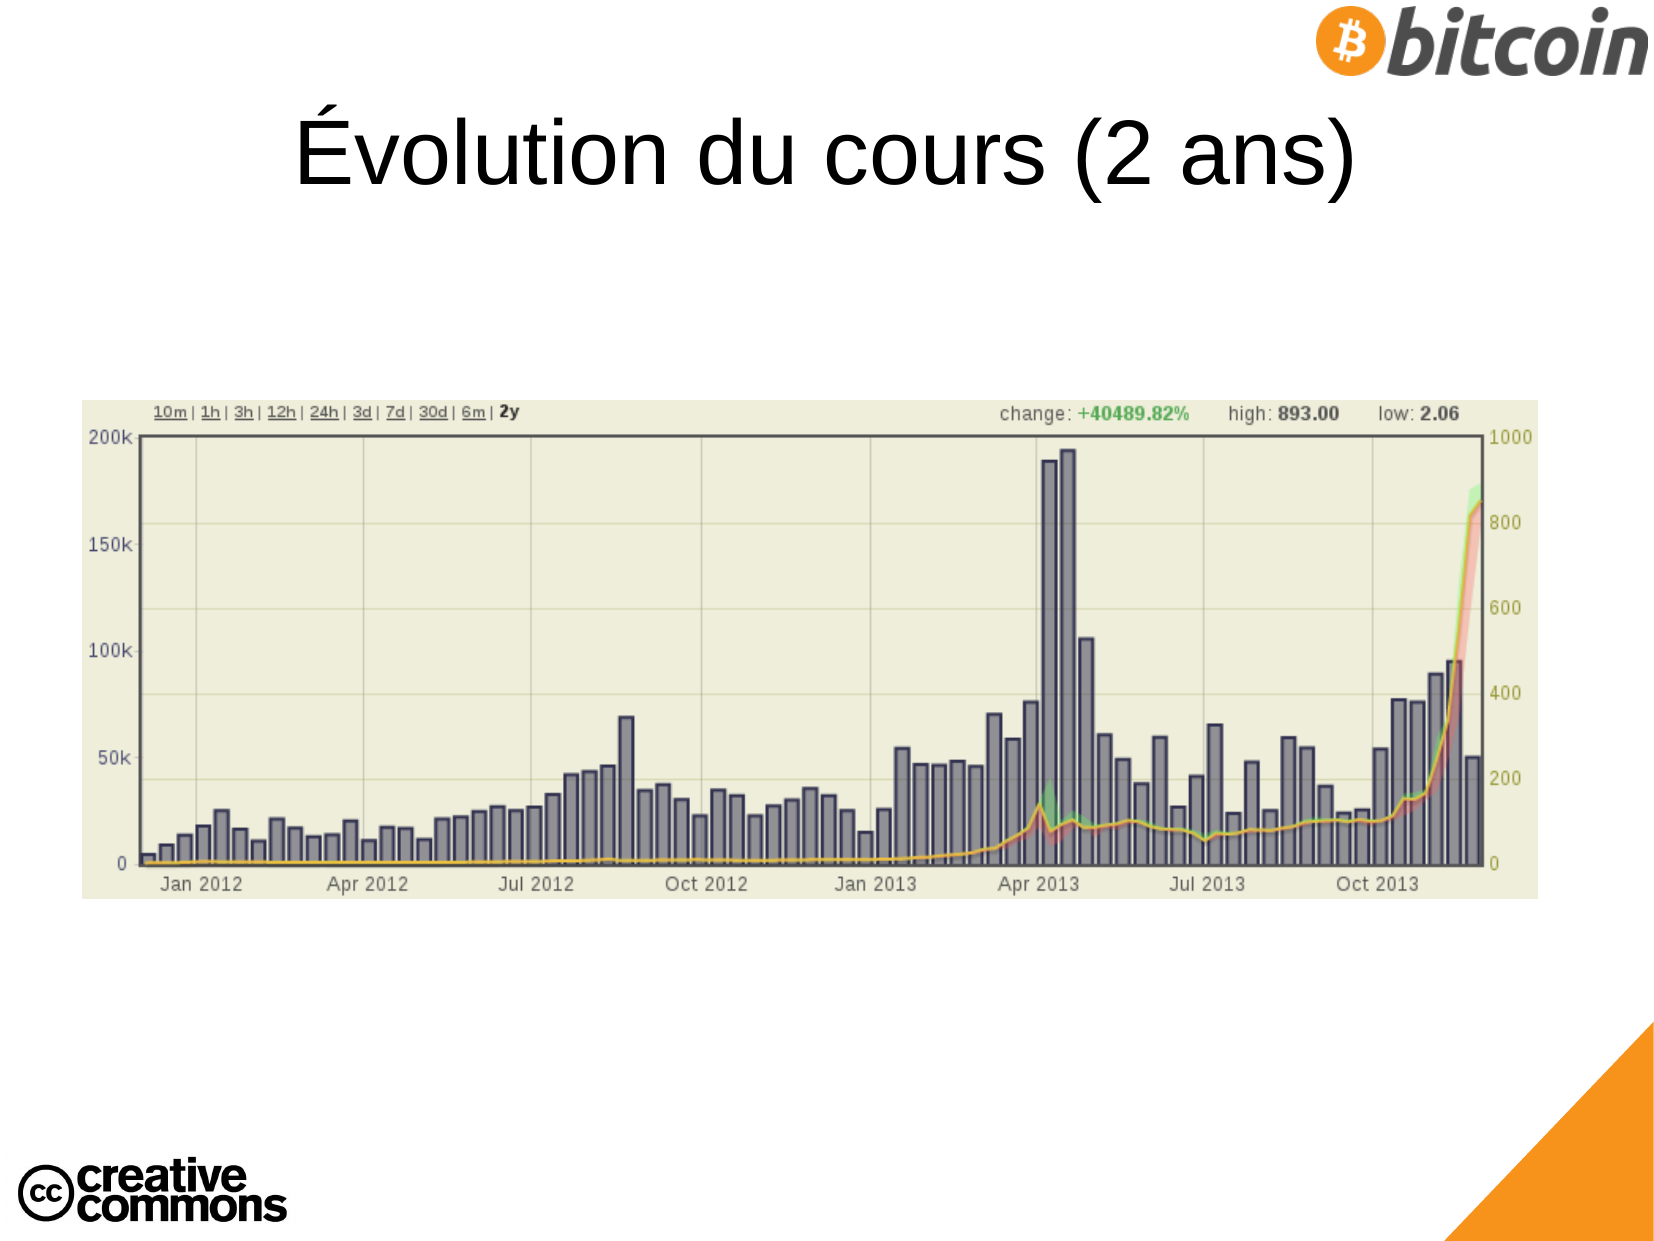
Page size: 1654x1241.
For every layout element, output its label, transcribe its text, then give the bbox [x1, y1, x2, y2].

picture [3, 1139, 296, 1241]
picture [82, 400, 1538, 900]
title Évolution du cours (2 ans) [82, 49, 1571, 257]
picture [1316, 6, 1648, 76]
